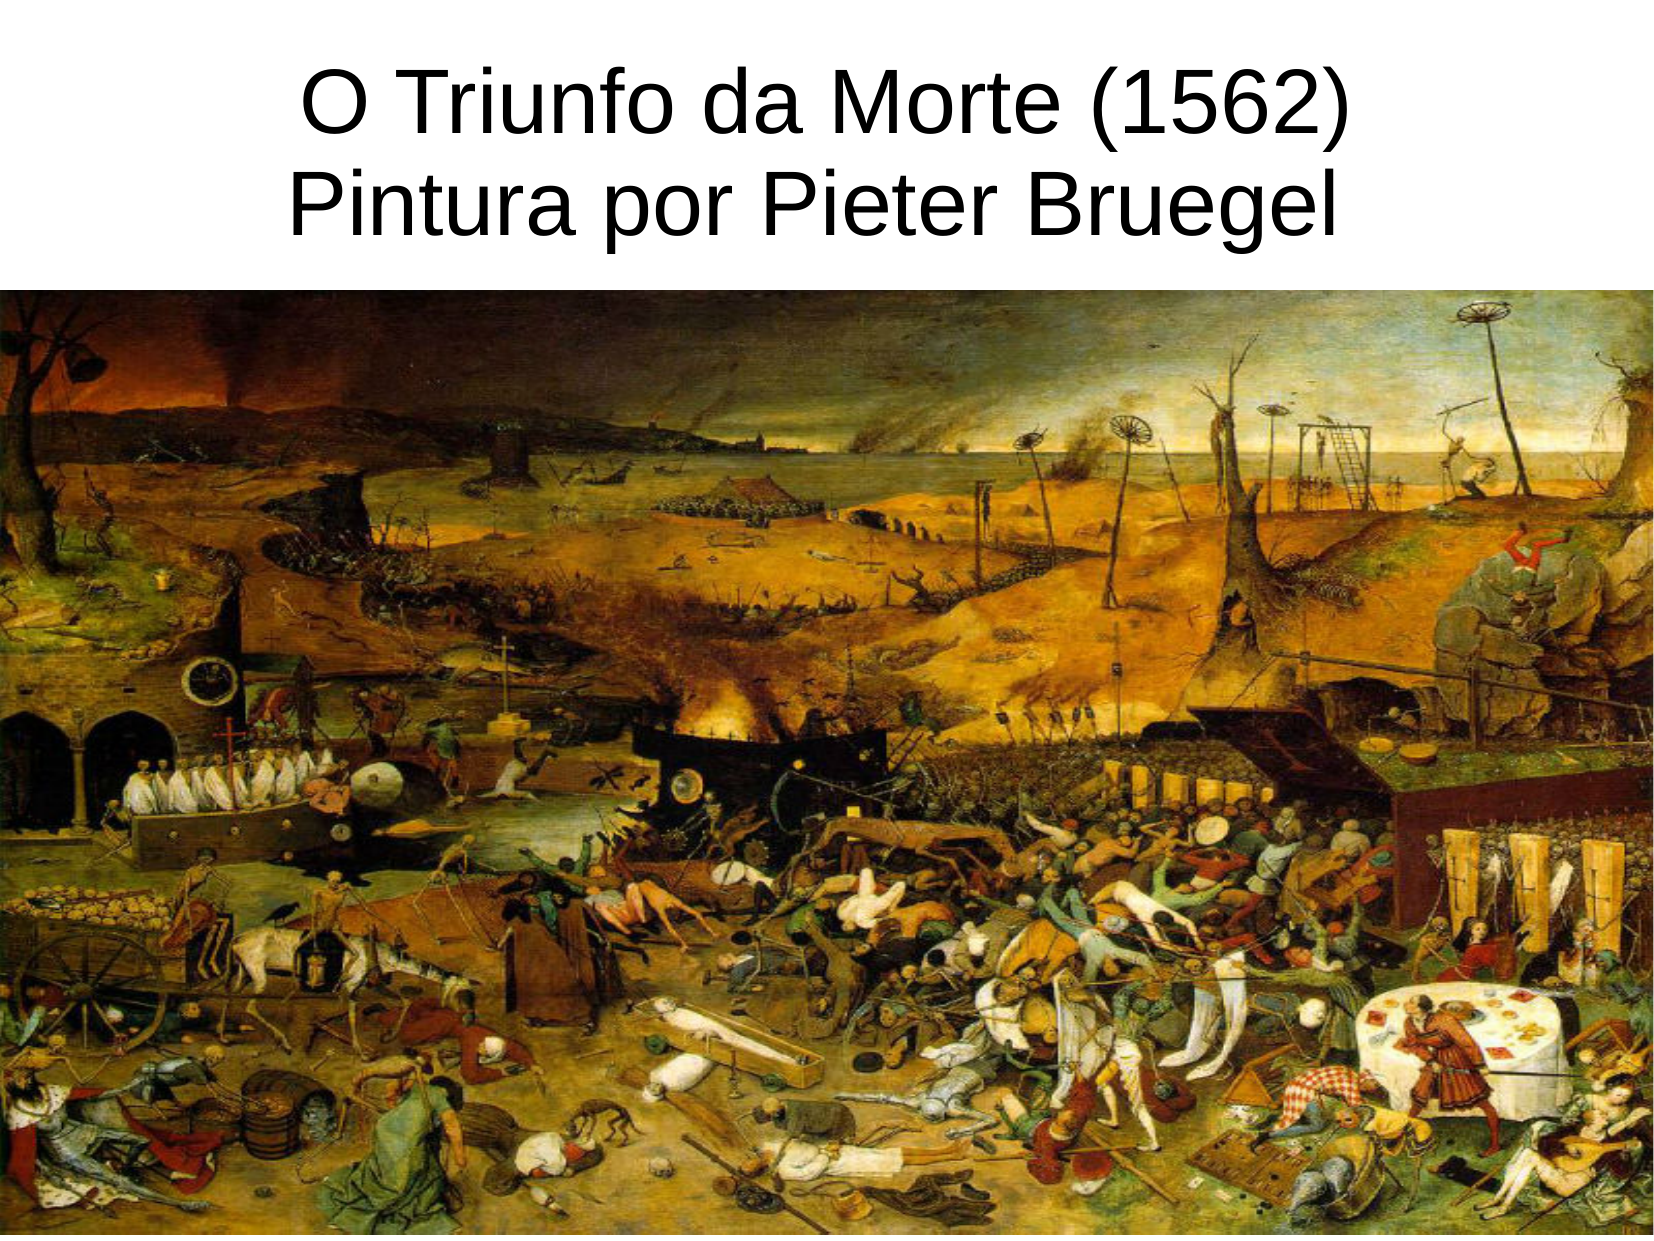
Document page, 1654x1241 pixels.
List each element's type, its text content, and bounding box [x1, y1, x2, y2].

picture [0, 290, 1654, 1235]
title O Triunfo da Morte (1562) Pintura por Pieter Bruegel [82, 49, 1571, 257]
